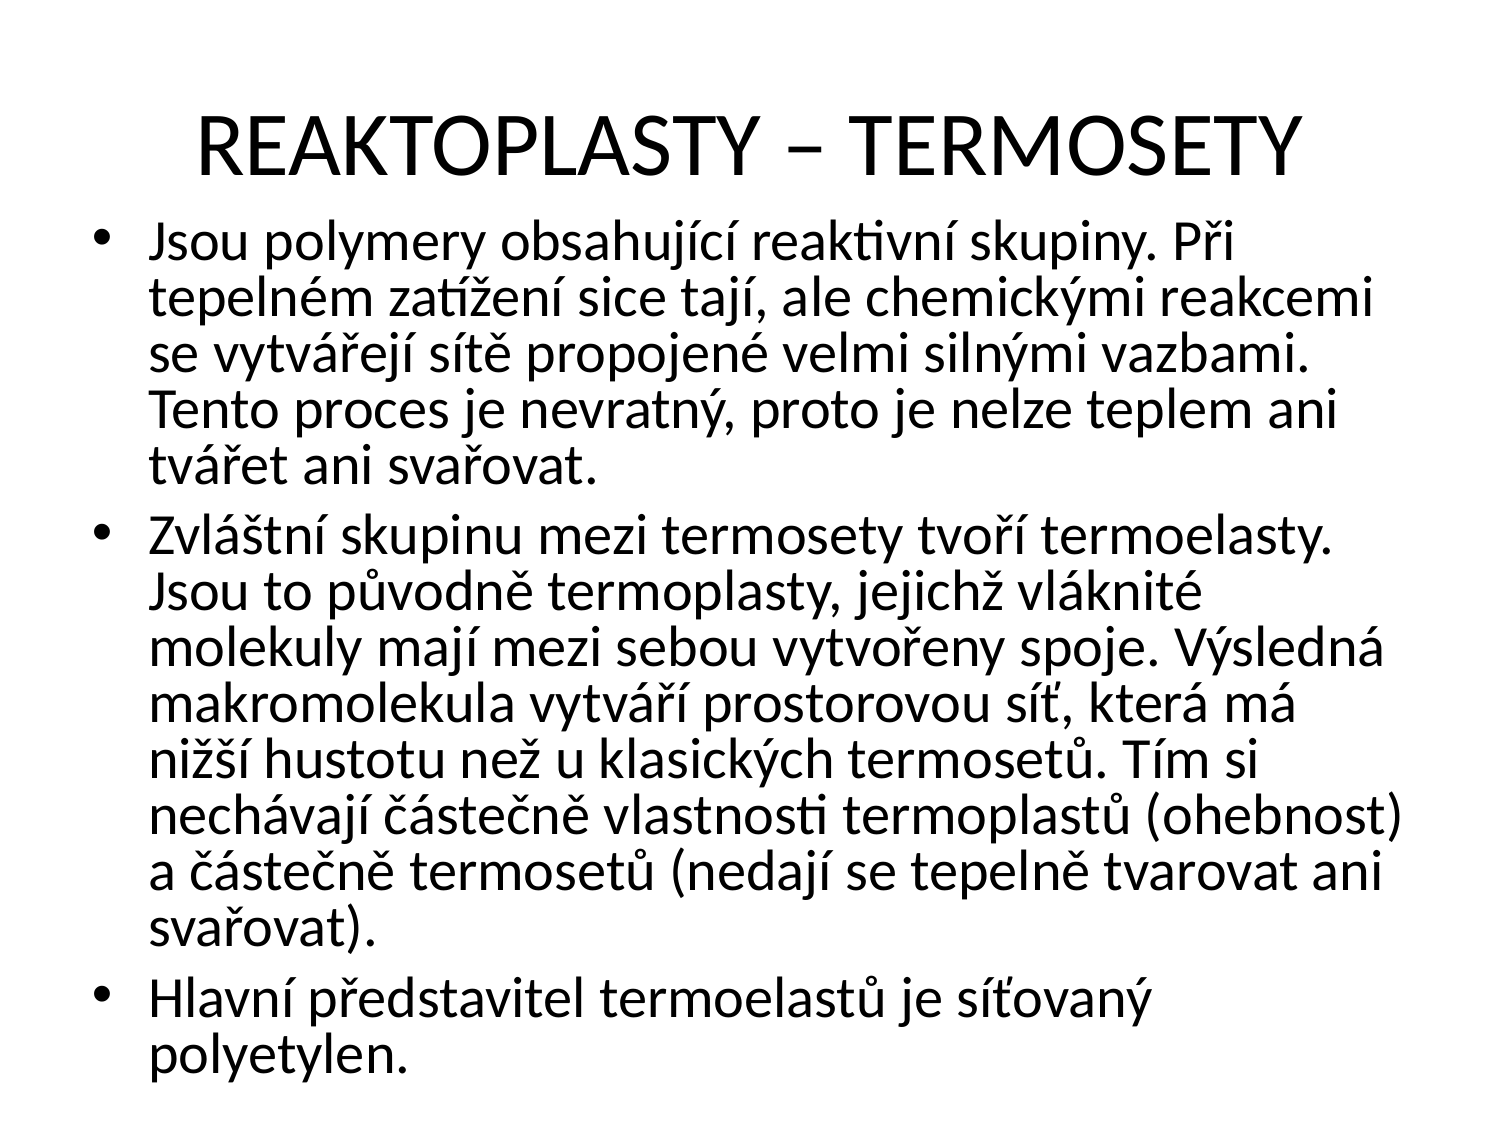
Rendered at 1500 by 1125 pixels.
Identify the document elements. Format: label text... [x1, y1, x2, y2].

list Jsou polymery obsahující reaktivní skupiny. Při tepelném zatížení sice tají, ale chemickými reakcemi se vytvářejí sítě propojené velmi silnými vazbami. Tento proces je nevratný, proto je nelze teplem ani tvářet ani svařovat. Zvláštní skupinu mezi termosety tvoří termoelasty. Jsou to původně termoplasty, jejichž vláknité molekuly mají mezi sebou vytvořeny spoje. Výsledná makromolekula vytváří prostorovou síť, která má nižší hustotu než u klasických termosetů. Tím si nechávají částečně vlastnosti termoplastů (ohebnost) a částečně termosetů (nedají se tepelně tvarovat ani svařovat). Hlavní představitel termoelastů je síťovaný polyetylen. [76, 208, 1427, 1125]
title REAKTOPLASTY – TERMOSETY [75, 45, 1426, 233]
